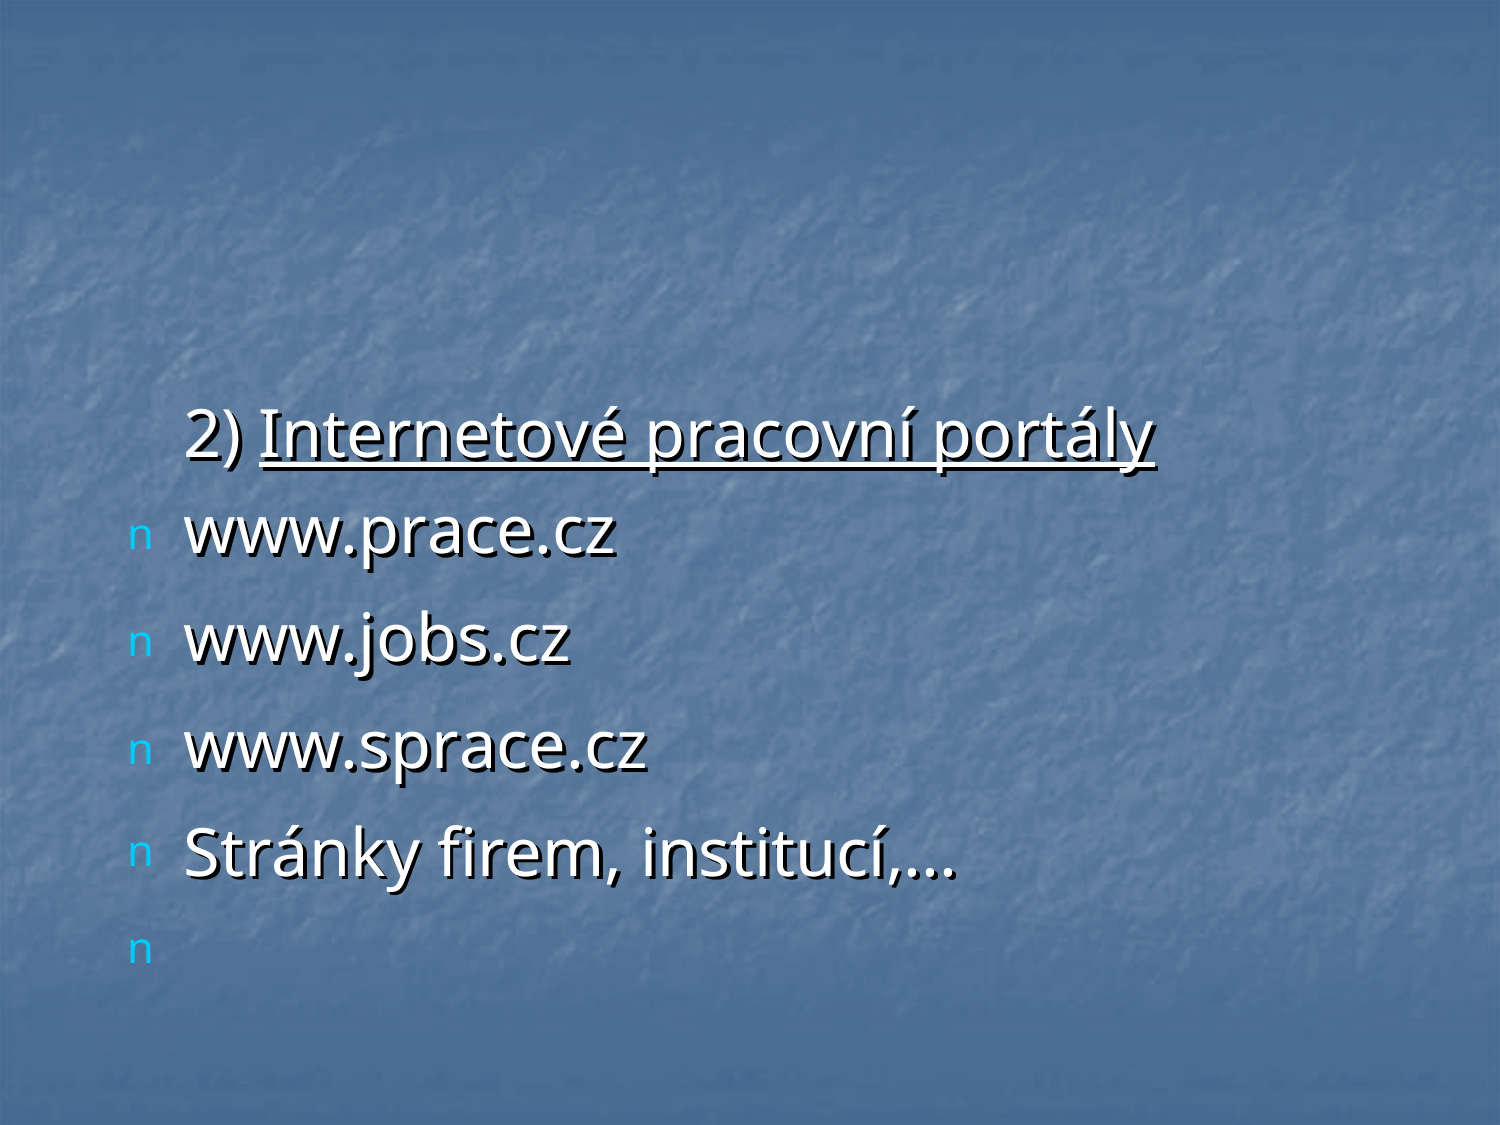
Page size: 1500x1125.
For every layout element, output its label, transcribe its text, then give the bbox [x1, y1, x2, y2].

list 2) Internetové pracovní portály www.prace.cz www.jobs.cz www.sprace.cz Stránky firem, institucí,... [112, 383, 1388, 997]
